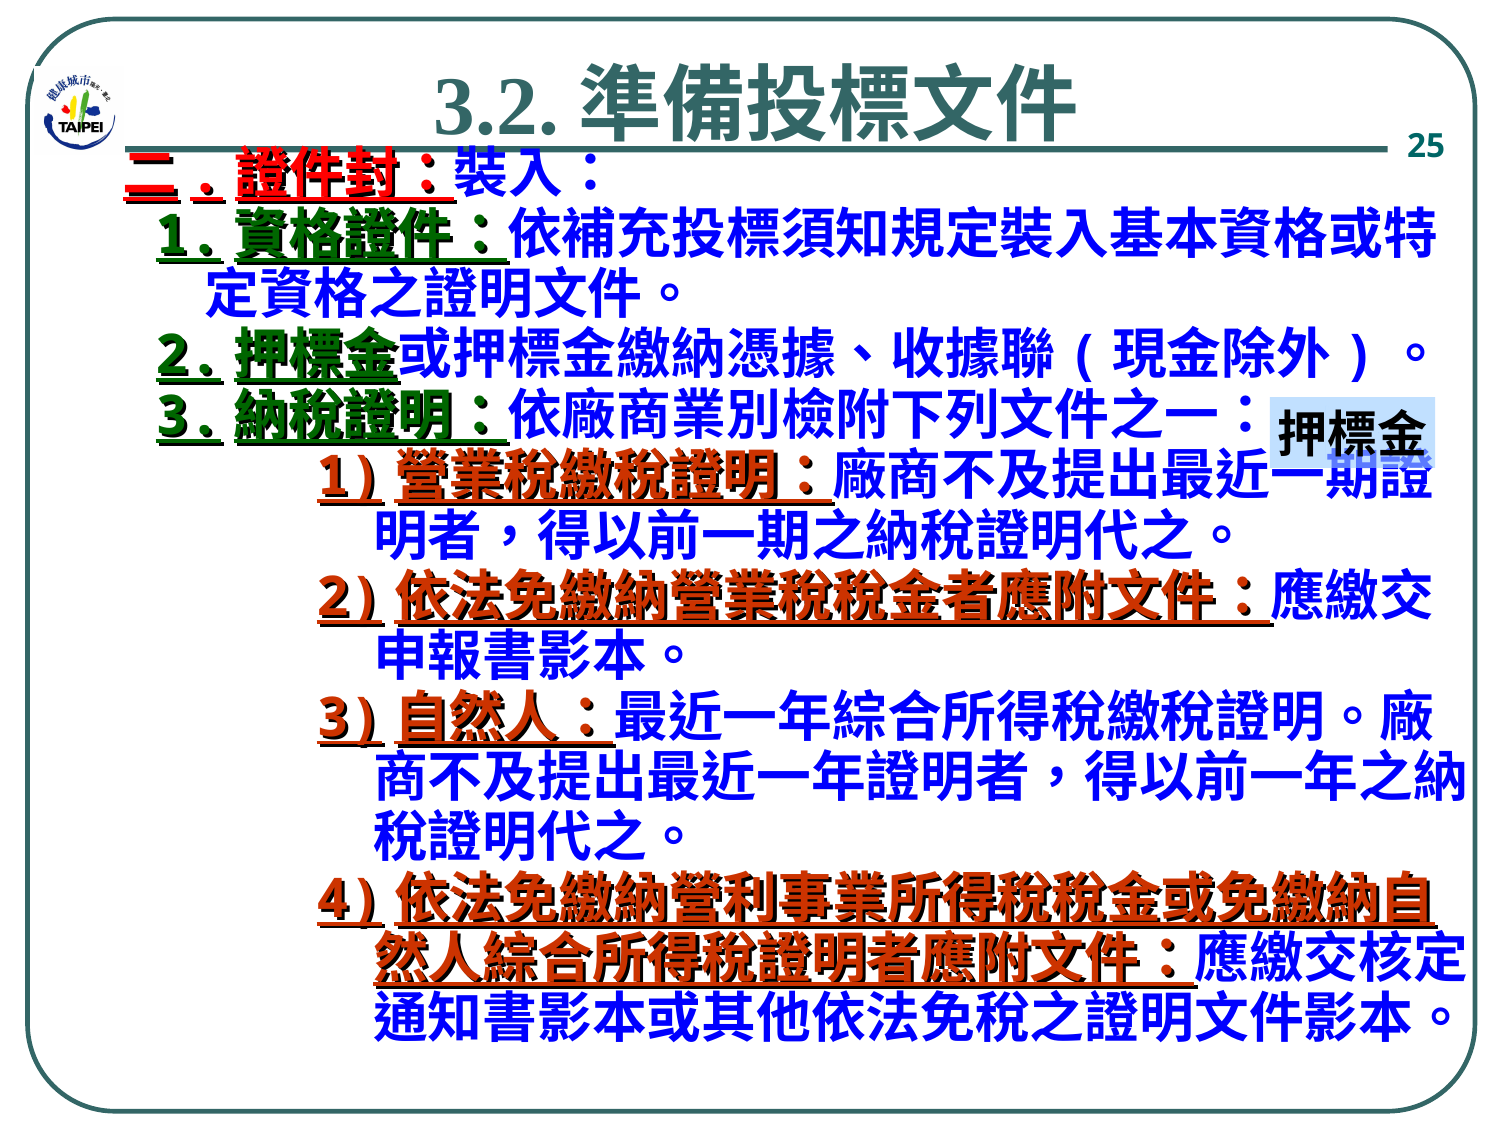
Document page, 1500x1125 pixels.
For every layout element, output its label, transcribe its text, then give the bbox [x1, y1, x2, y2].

list 二.證件封：裝入： 1.資格證件：依補充投標須知規定裝入基本資格或特定資格之證明文件。 2.押標金或押標金繳納憑據、收據聯(現金除外)。 3.納稅證明：依廠商業別檢附下列文件之一： 1)營業稅繳稅證明：廠商不及提出最近一期證明者，得以前一期之納稅證明代之。 2)依法免繳納營業稅稅金者應附文件：應繳交申報書影本。 3)自然人：最近一年綜合所得稅繳稅證明。廠商不及提出最近一年證明者，得以前一年之納稅證明代之。 4)依法免繳納營利事業所得稅稅金或免繳納自然人綜合所得稅證明者應附文件：應繳交核定通知書影本或其他依法免稅之證明文件影本。 [41, 137, 1483, 1114]
title 3.2.準備投標文件 [125, 43, 1388, 137]
text_box 押標金 [1269, 397, 1436, 468]
